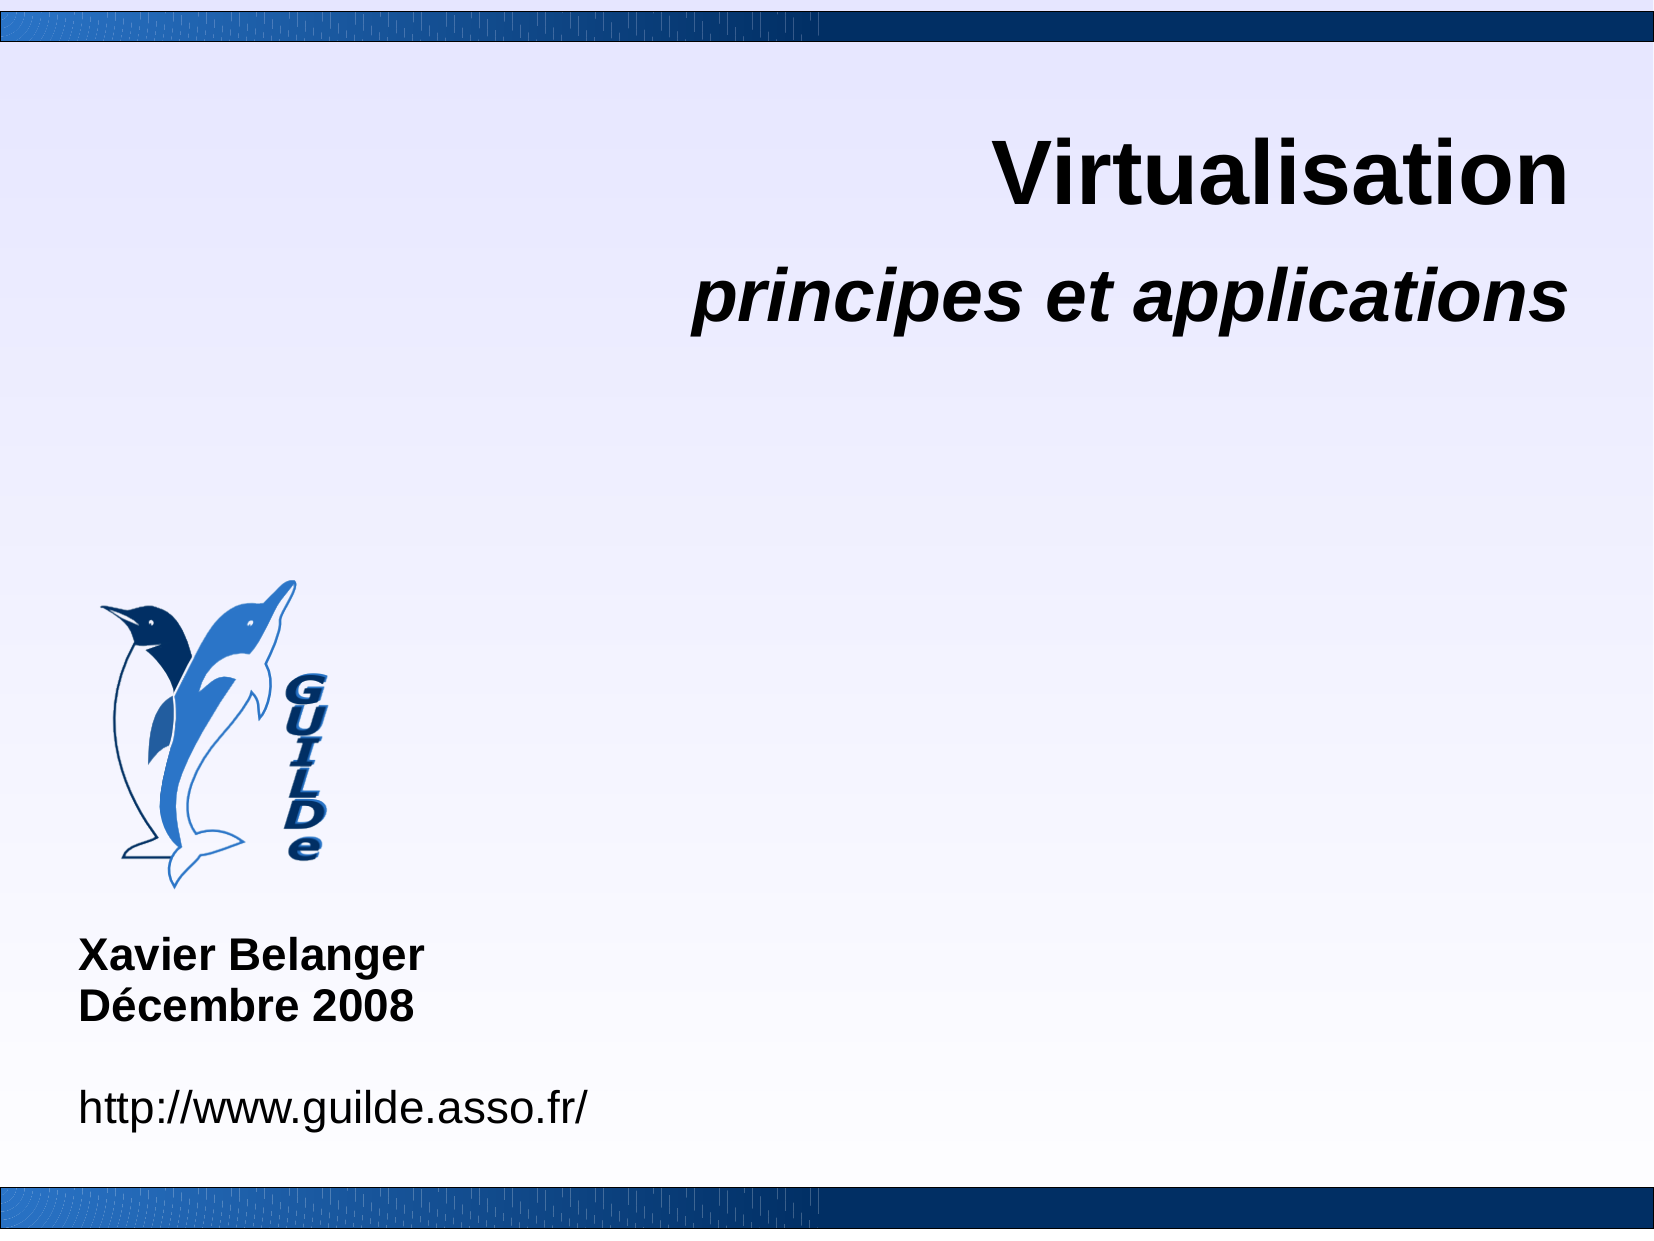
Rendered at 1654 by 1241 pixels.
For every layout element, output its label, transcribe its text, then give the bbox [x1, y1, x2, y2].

title Virtualisation principes et applications [82, 104, 1571, 321]
text_box Xavier Belanger Décembre 2008 http://www.guilde.asso.fr/ [64, 921, 744, 1142]
picture [63, 566, 367, 917]
